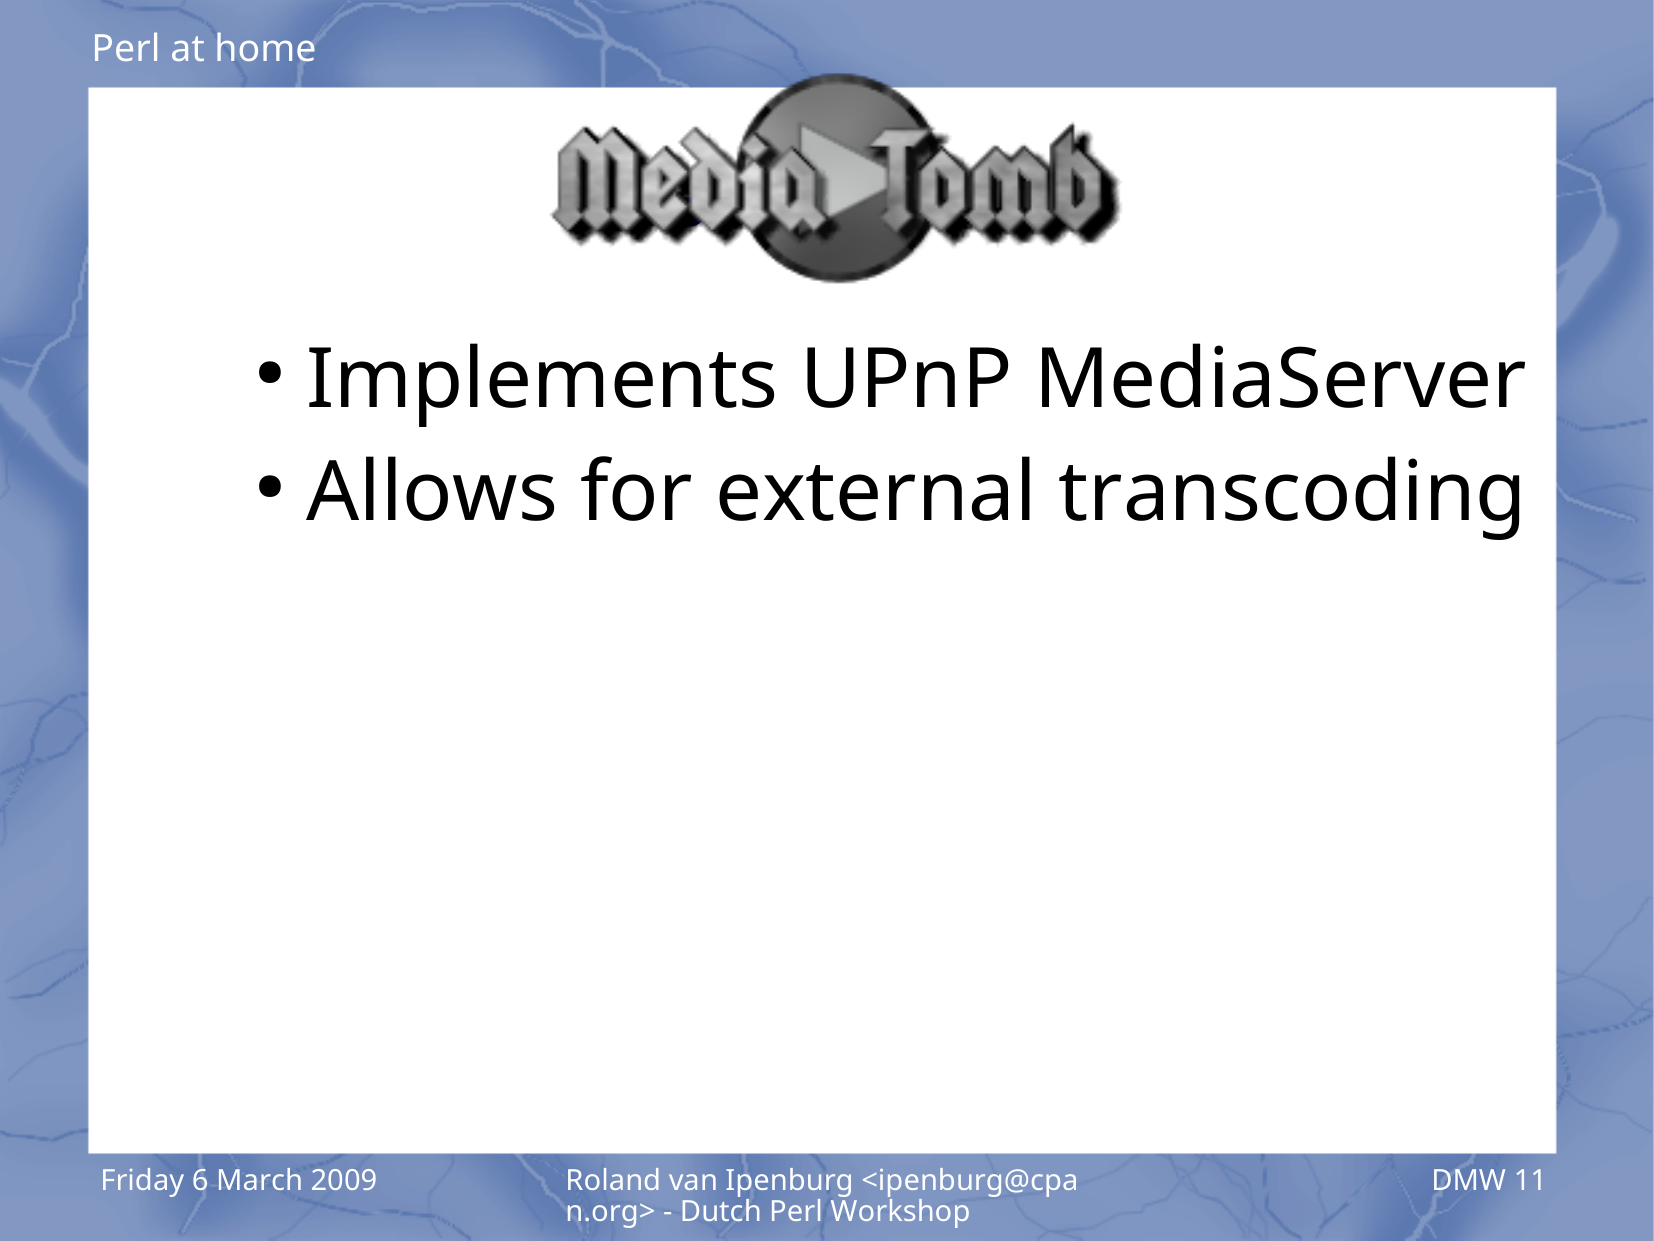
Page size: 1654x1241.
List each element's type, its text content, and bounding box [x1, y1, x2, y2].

title MediaTomb [118, 98, 1536, 291]
text_box Implements UPnP MediaServer Allows for external transcoding [229, 300, 1400, 528]
picture [0, 0, 1654, 1241]
